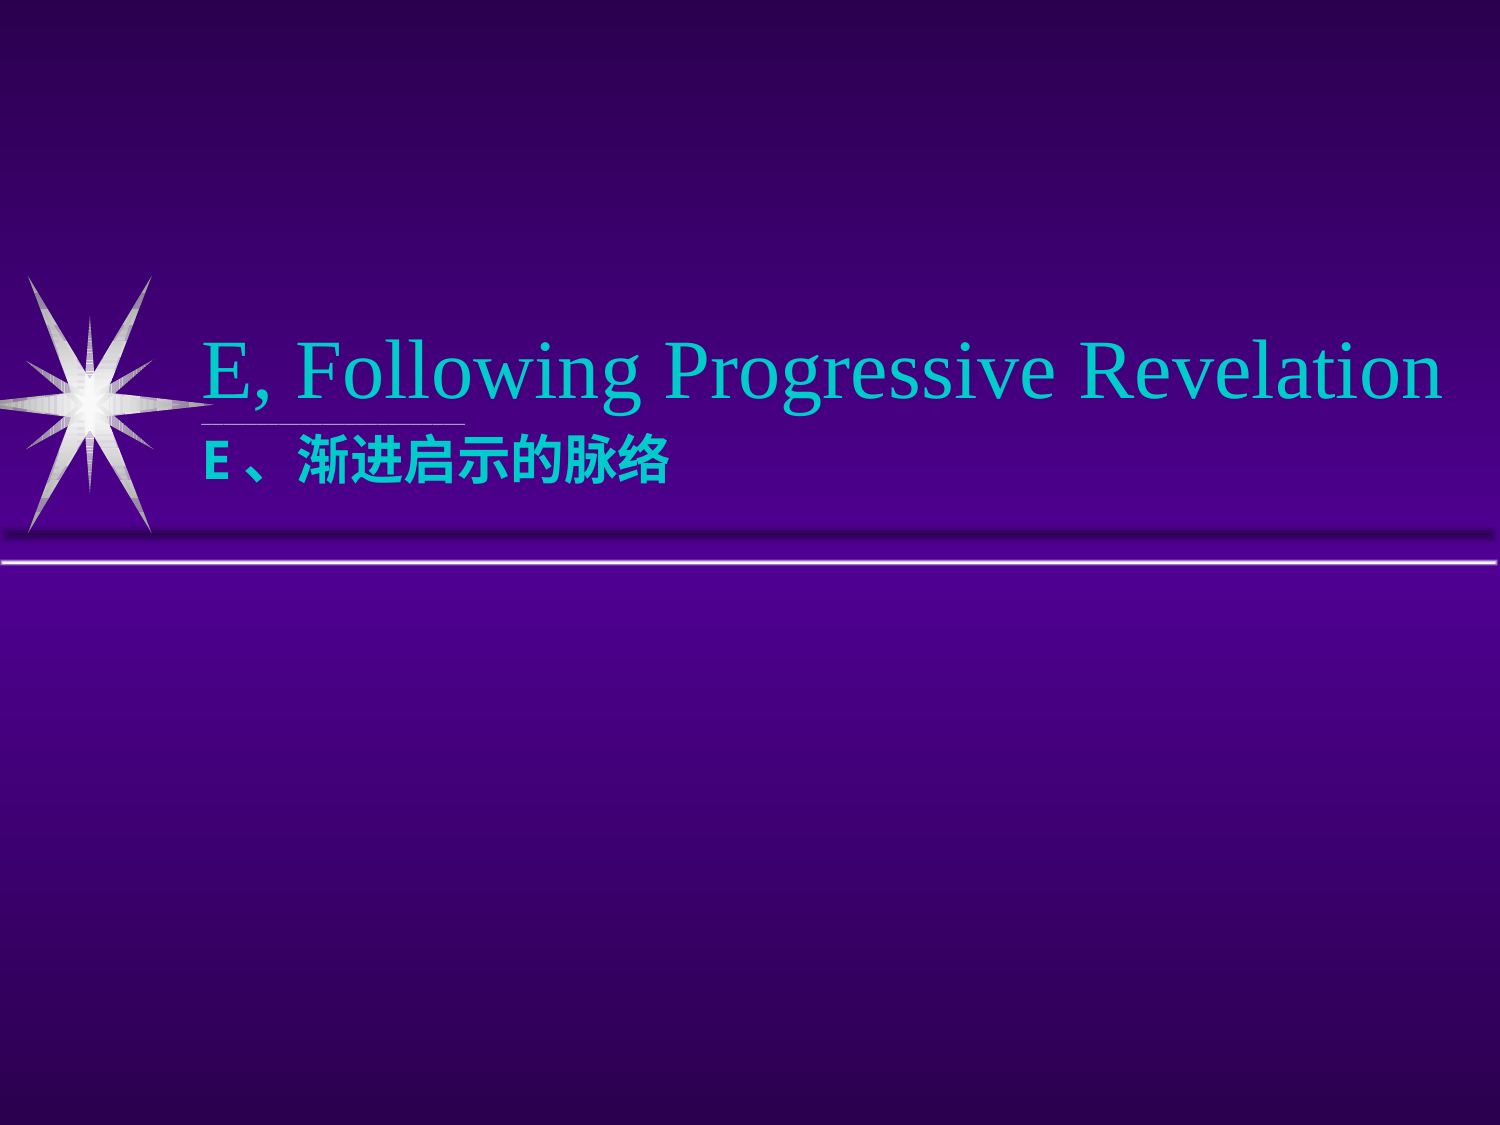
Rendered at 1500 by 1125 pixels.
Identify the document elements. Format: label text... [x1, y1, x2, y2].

title E, Following Progressive Revelation ──────────────────────── E、渐进启示的脉络 [201, 314, 1477, 502]
